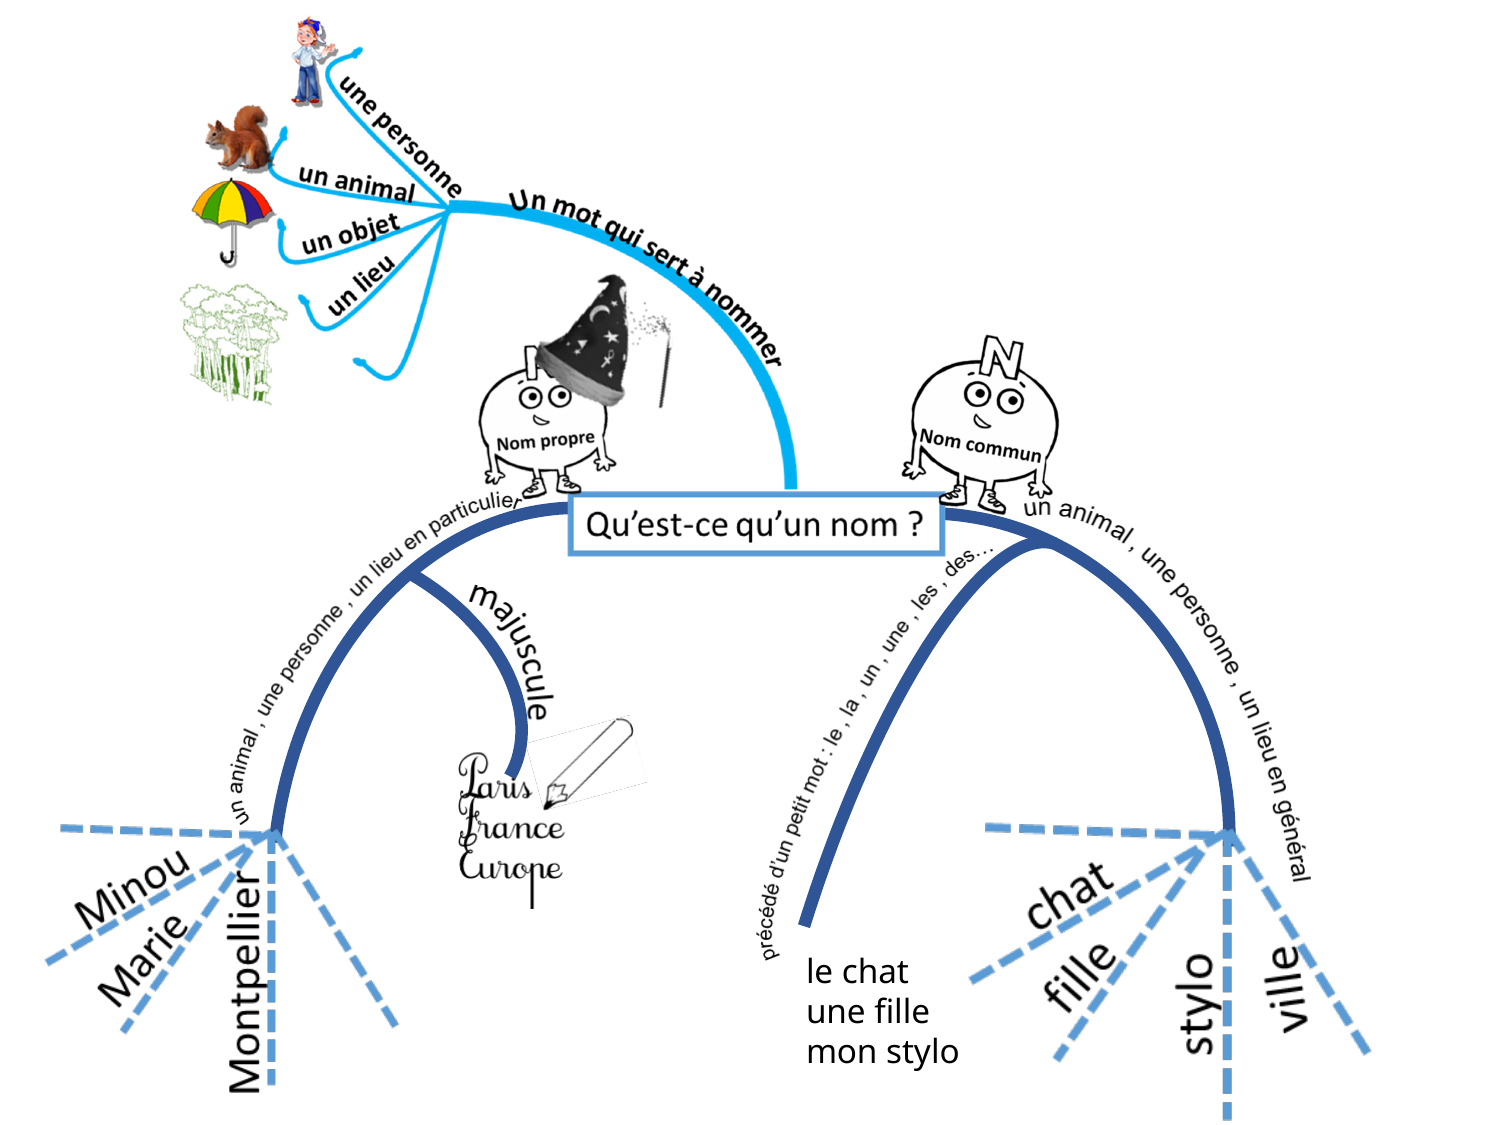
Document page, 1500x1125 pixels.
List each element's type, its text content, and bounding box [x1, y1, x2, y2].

text_box le chat une fille mon stylo [791, 989, 835, 1118]
picture [31, 10, 1376, 1125]
